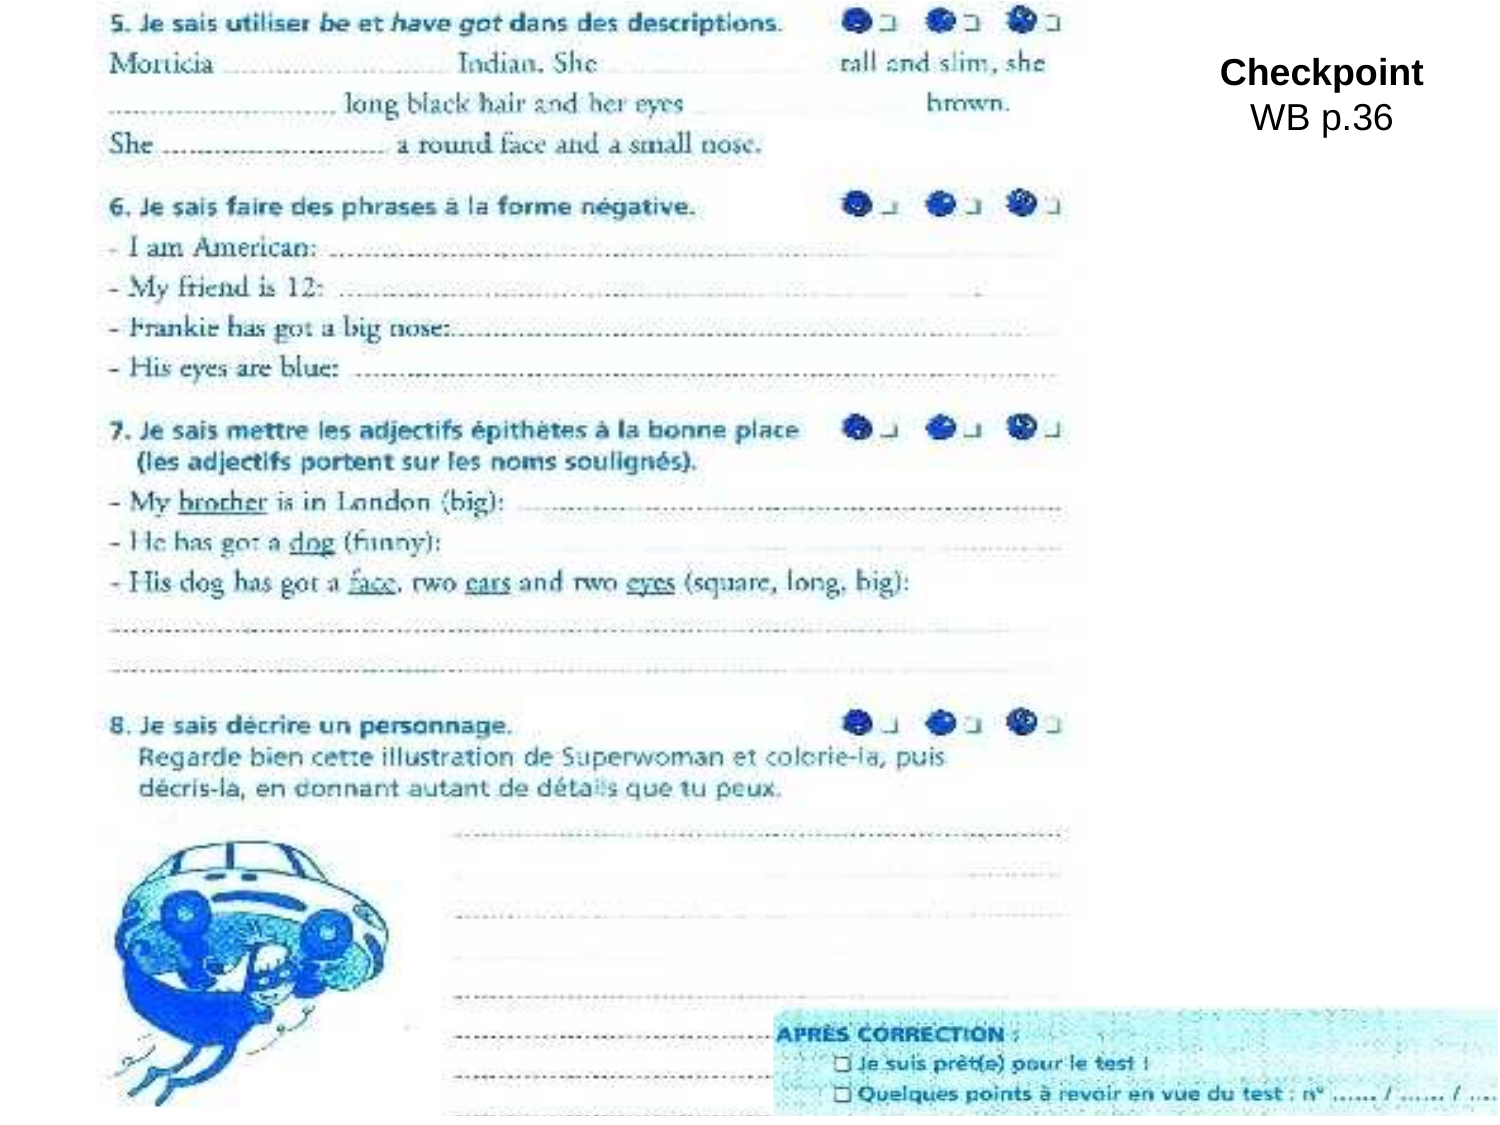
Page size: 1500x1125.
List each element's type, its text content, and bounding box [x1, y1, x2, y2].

text_box Checkpoint WB p.36 [1205, 40, 1439, 146]
picture [94, 1, 1499, 1116]
